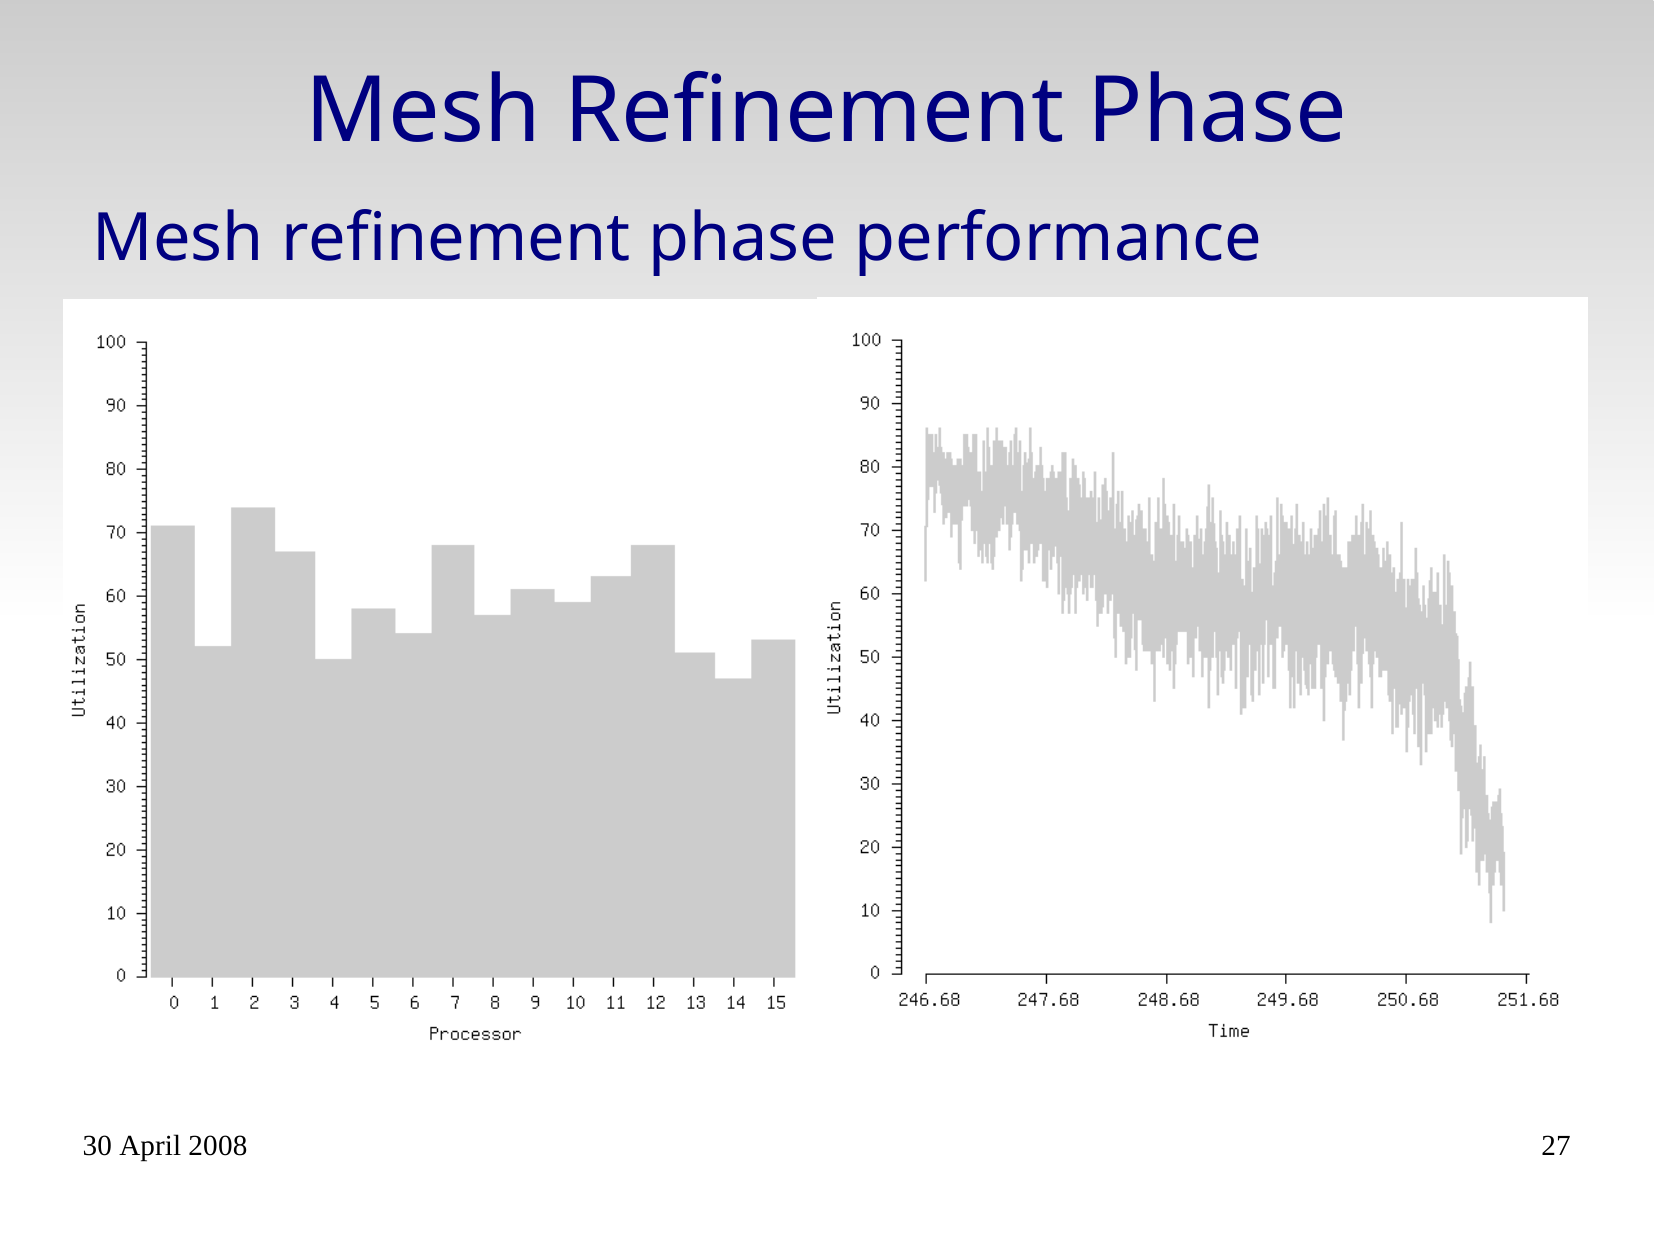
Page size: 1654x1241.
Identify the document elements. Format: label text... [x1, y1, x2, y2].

title Mesh Refinement Phase [82, 2, 1571, 210]
picture [63, 297, 1588, 1053]
list Mesh refinement phase performance improves [75, 189, 1564, 299]
